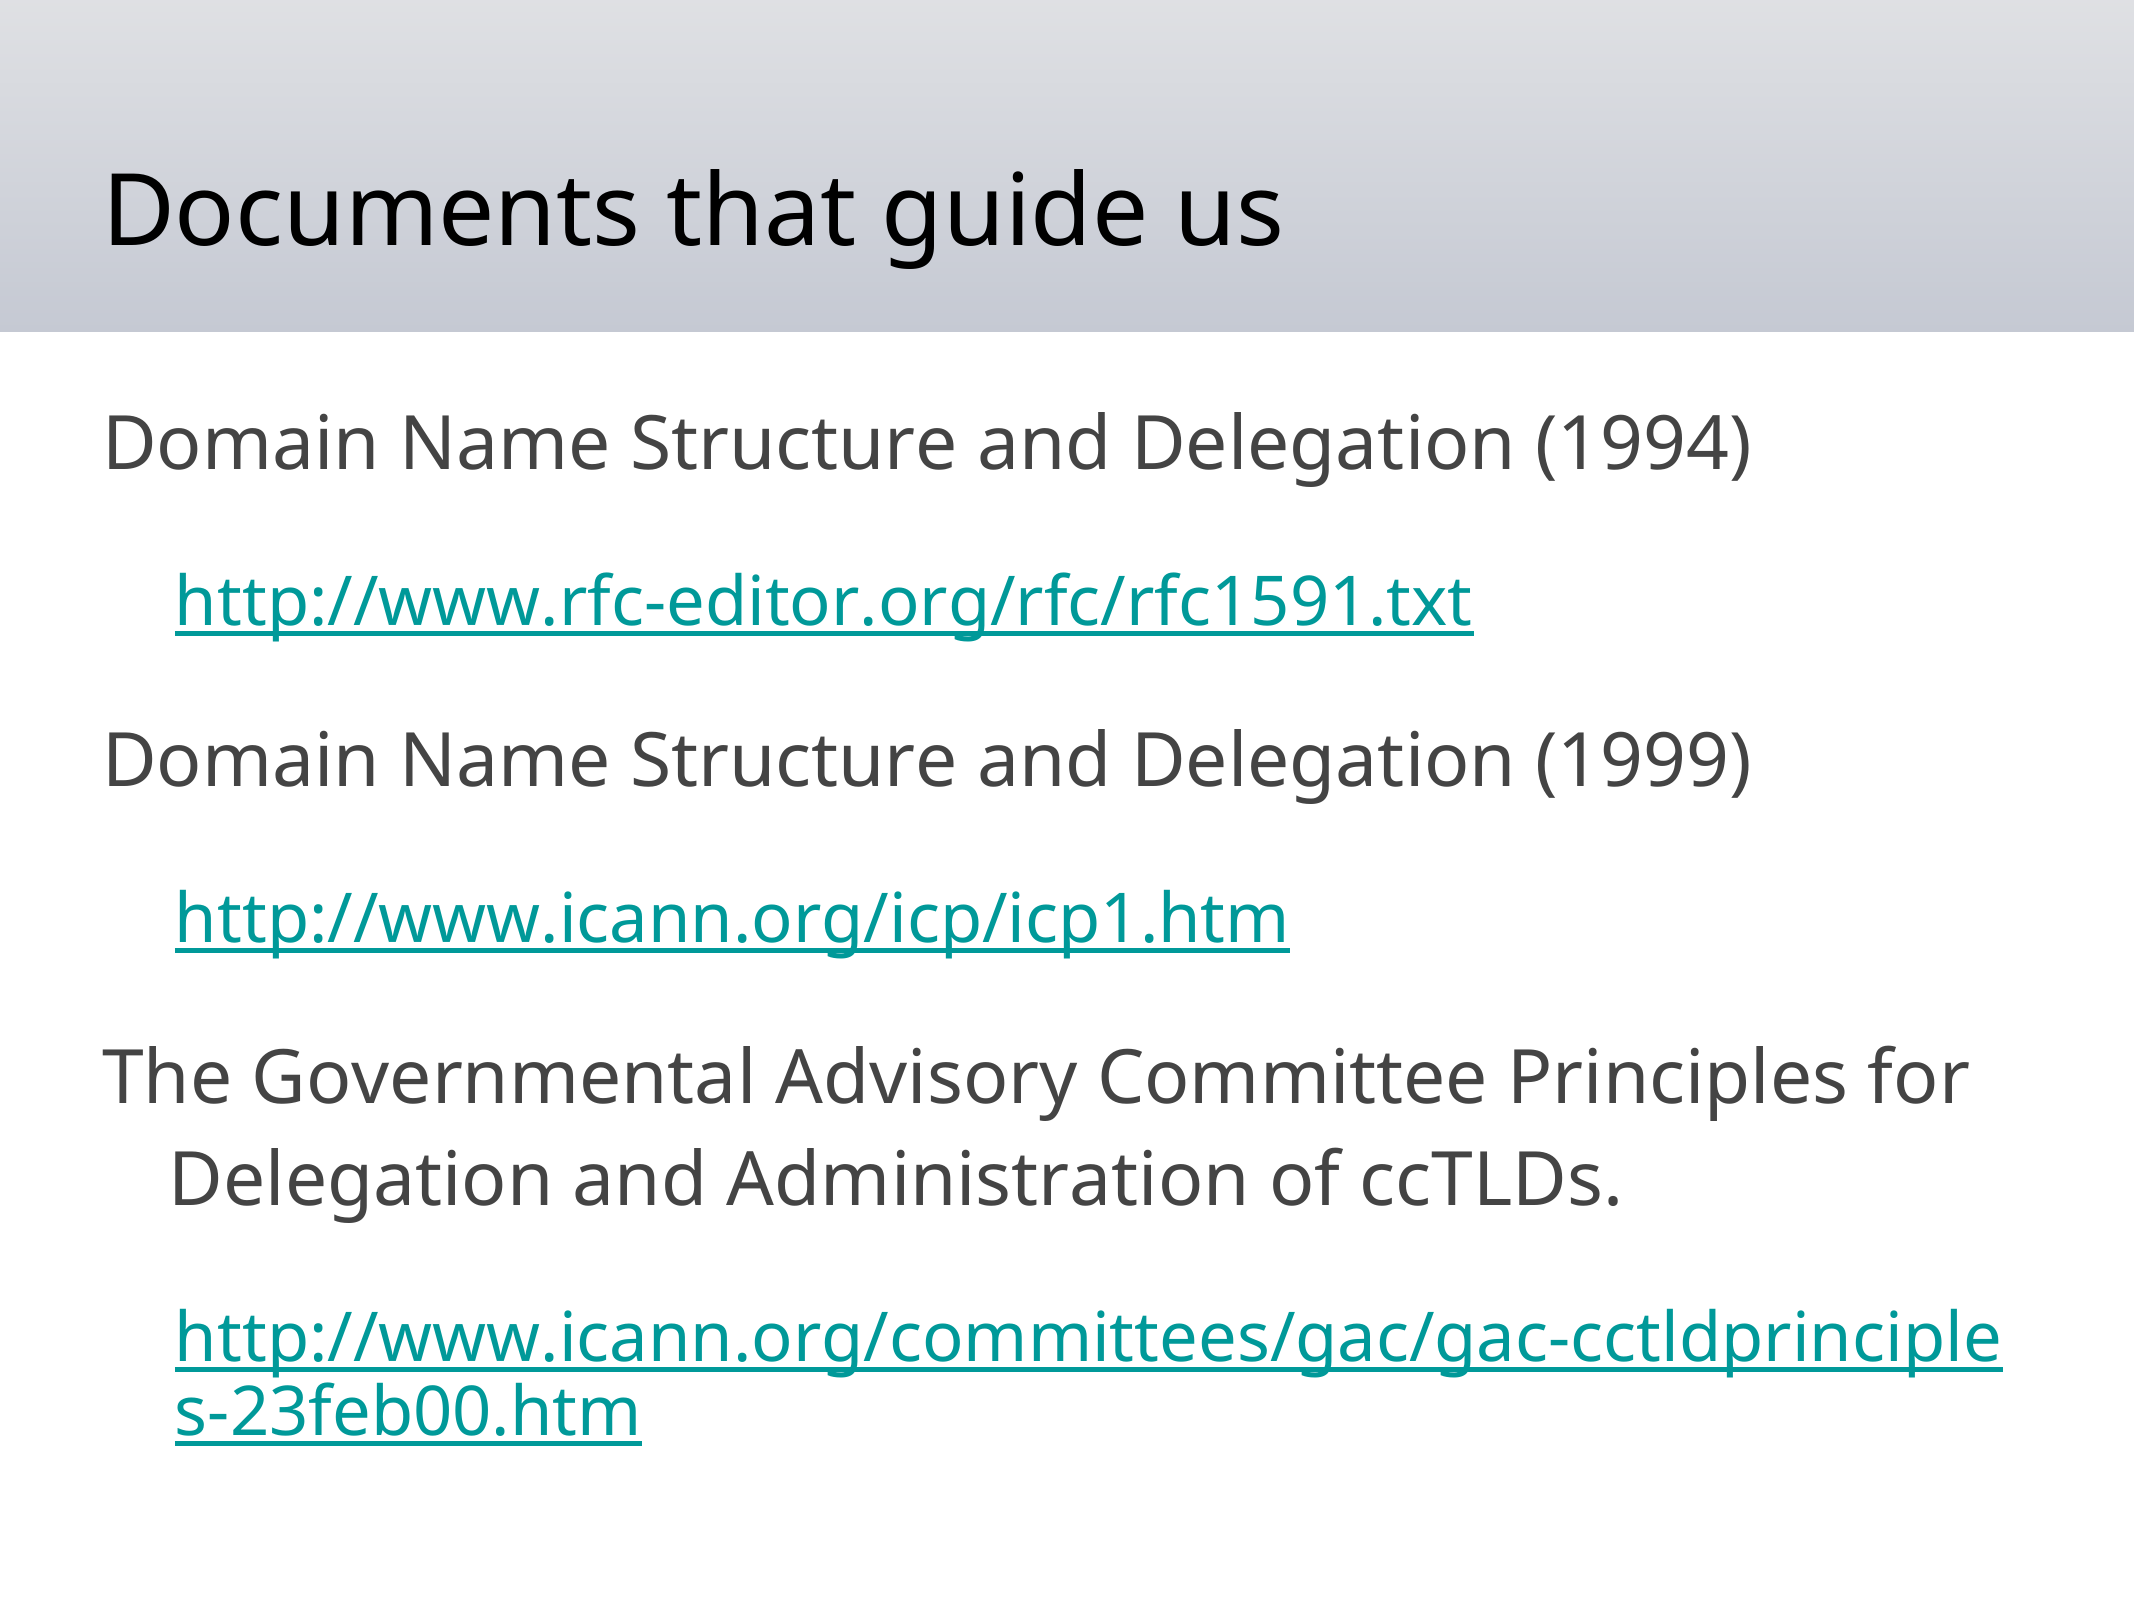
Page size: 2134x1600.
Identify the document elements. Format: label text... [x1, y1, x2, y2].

list Domain Name Structure and Delegation (1994) http://www.rfc-editor.org/rfc/rfc1591.txt Domain Name Structure and Delegation (1999) http://www.icann.org/icp/icp1.htm The Governmental Advisory Committee Principles for Delegation and Administration of ccTLDs. http://www.icann.org/committees/gac/gac-cctldprinciples-23feb00.htm [93, 381, 2040, 1459]
text_box [0, 0, 2134, 332]
title Documents that guide us [93, 54, 2040, 284]
